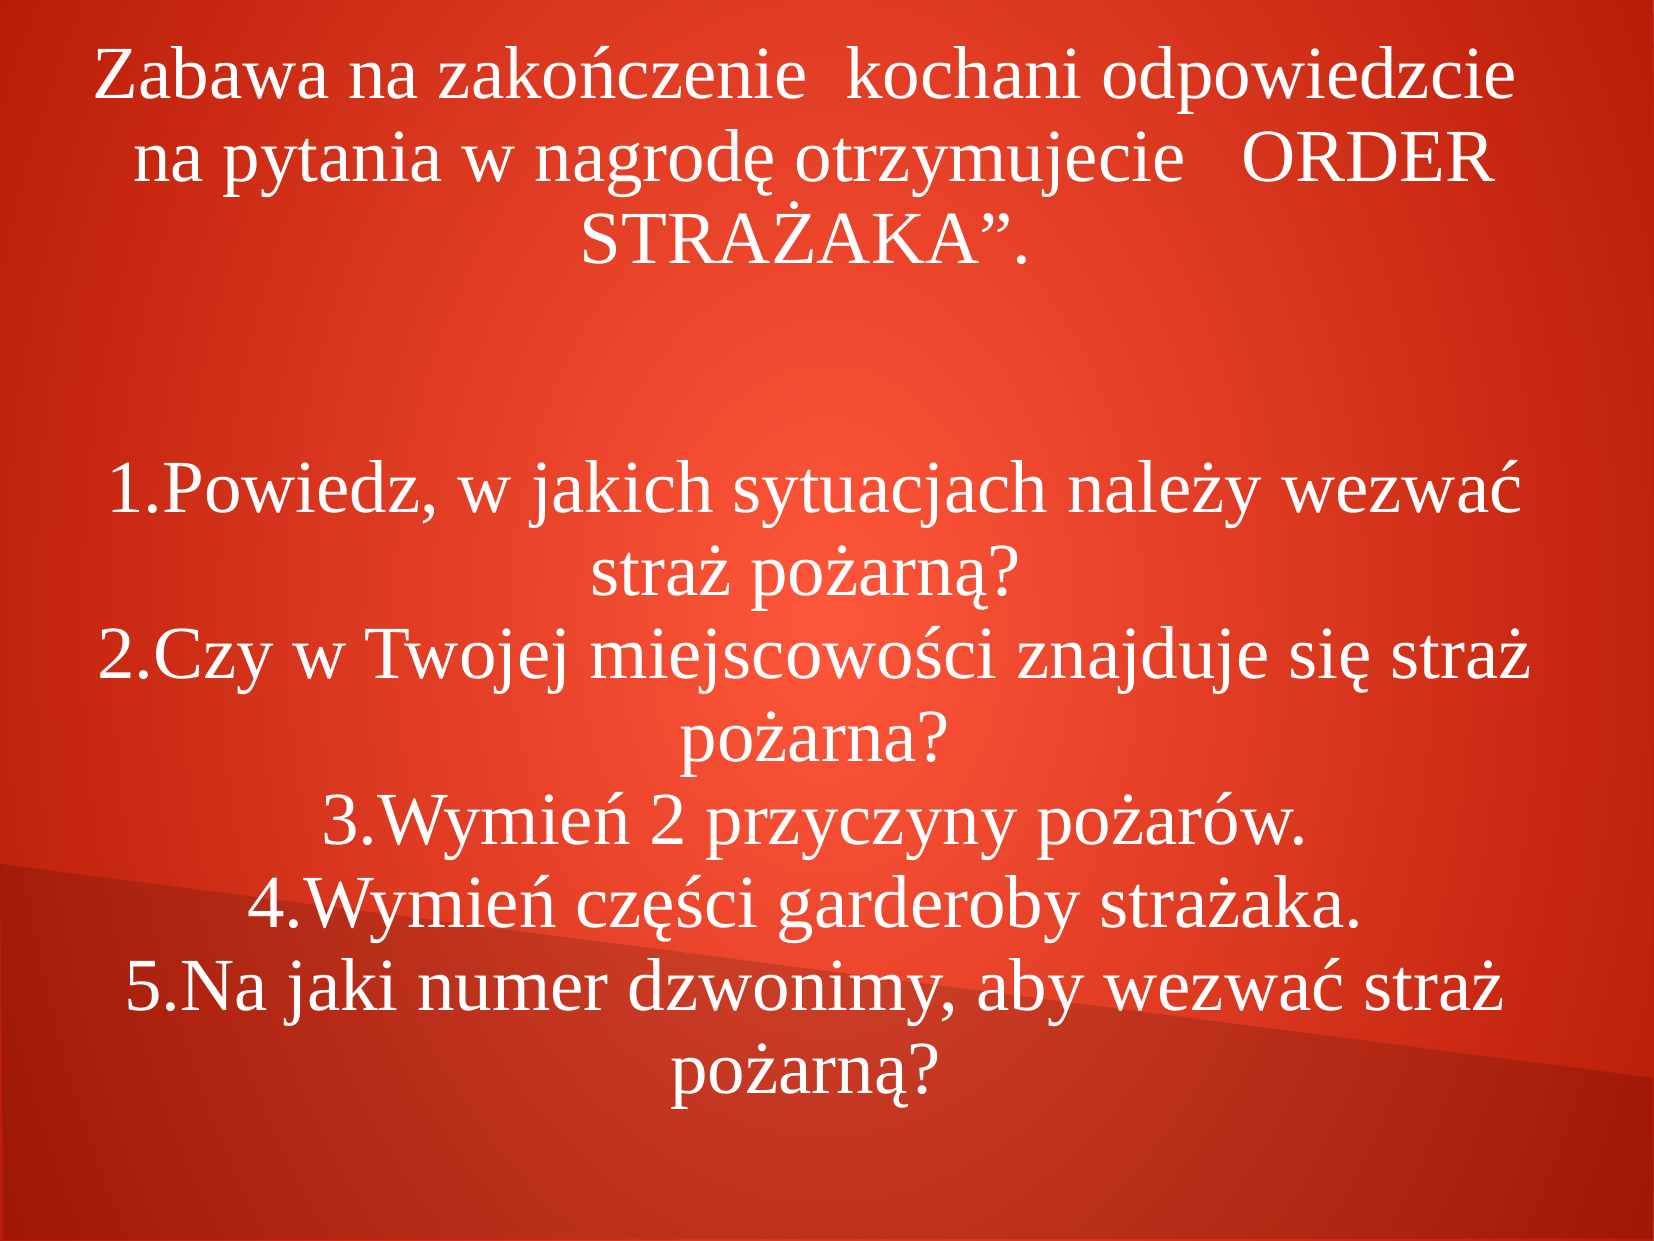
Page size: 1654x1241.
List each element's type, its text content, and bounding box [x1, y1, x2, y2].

title Zabawa na zakończenie kochani odpowiedzcie na pytania w nagrodę otrzymujecie ORDER STRAŻAKA”. 1.Powiedz, w jakich sytuacjach należy wezwać straż pożarną? 2.Czy w Twojej miejscowości znajduje się straż pożarna? 3.Wymień 2 przyczyny pożarów. 4.Wymień części garderoby strażaka. 5.Na jaki numer dzwonimy, aby wezwać straż pożarną? [70, 31, 1560, 1193]
